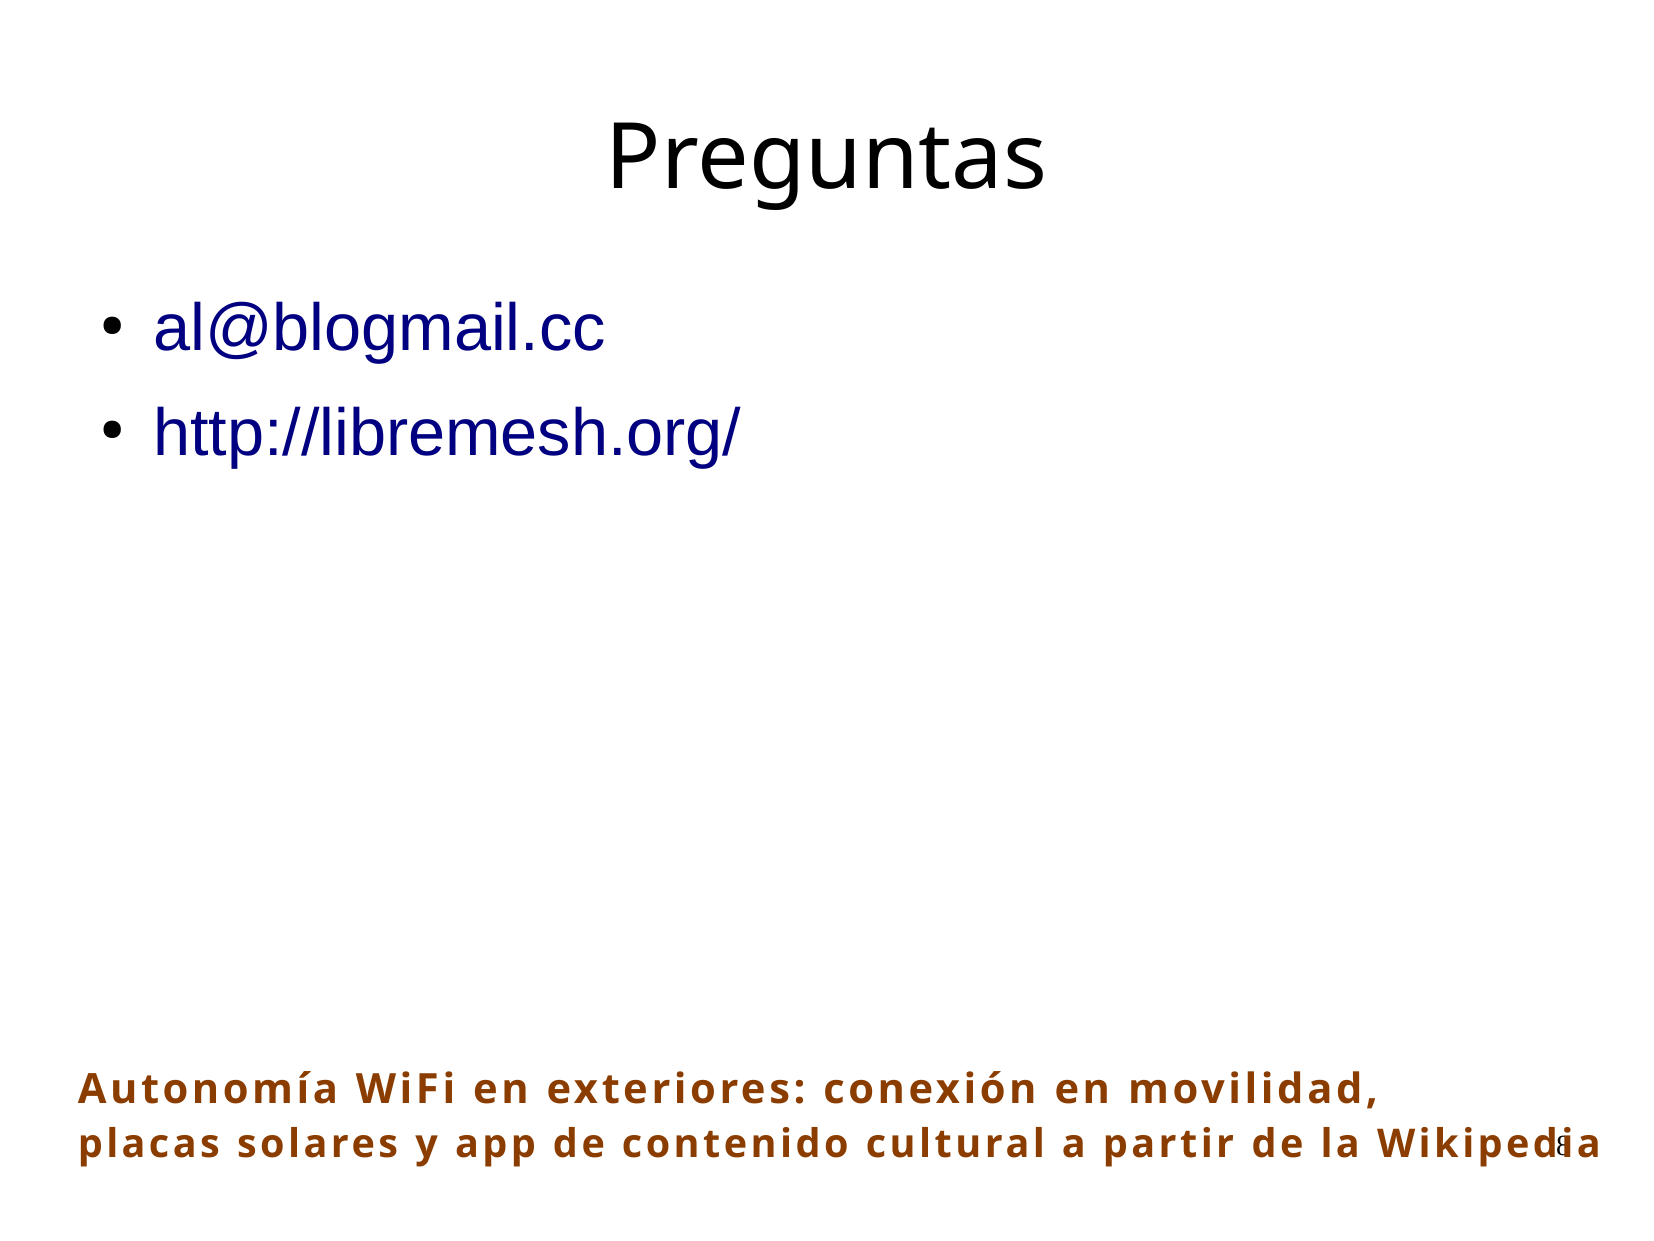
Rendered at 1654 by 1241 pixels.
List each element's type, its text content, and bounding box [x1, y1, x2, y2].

text_box Autonomía WiFi en exteriores: conexión en movilidad, placas solares y app de contenido cultural a partir de la Wikipedia [63, 1051, 1620, 1177]
title Preguntas [82, 49, 1571, 257]
list al@blogmail.cc http://libremesh.org/ [82, 290, 1571, 1010]
